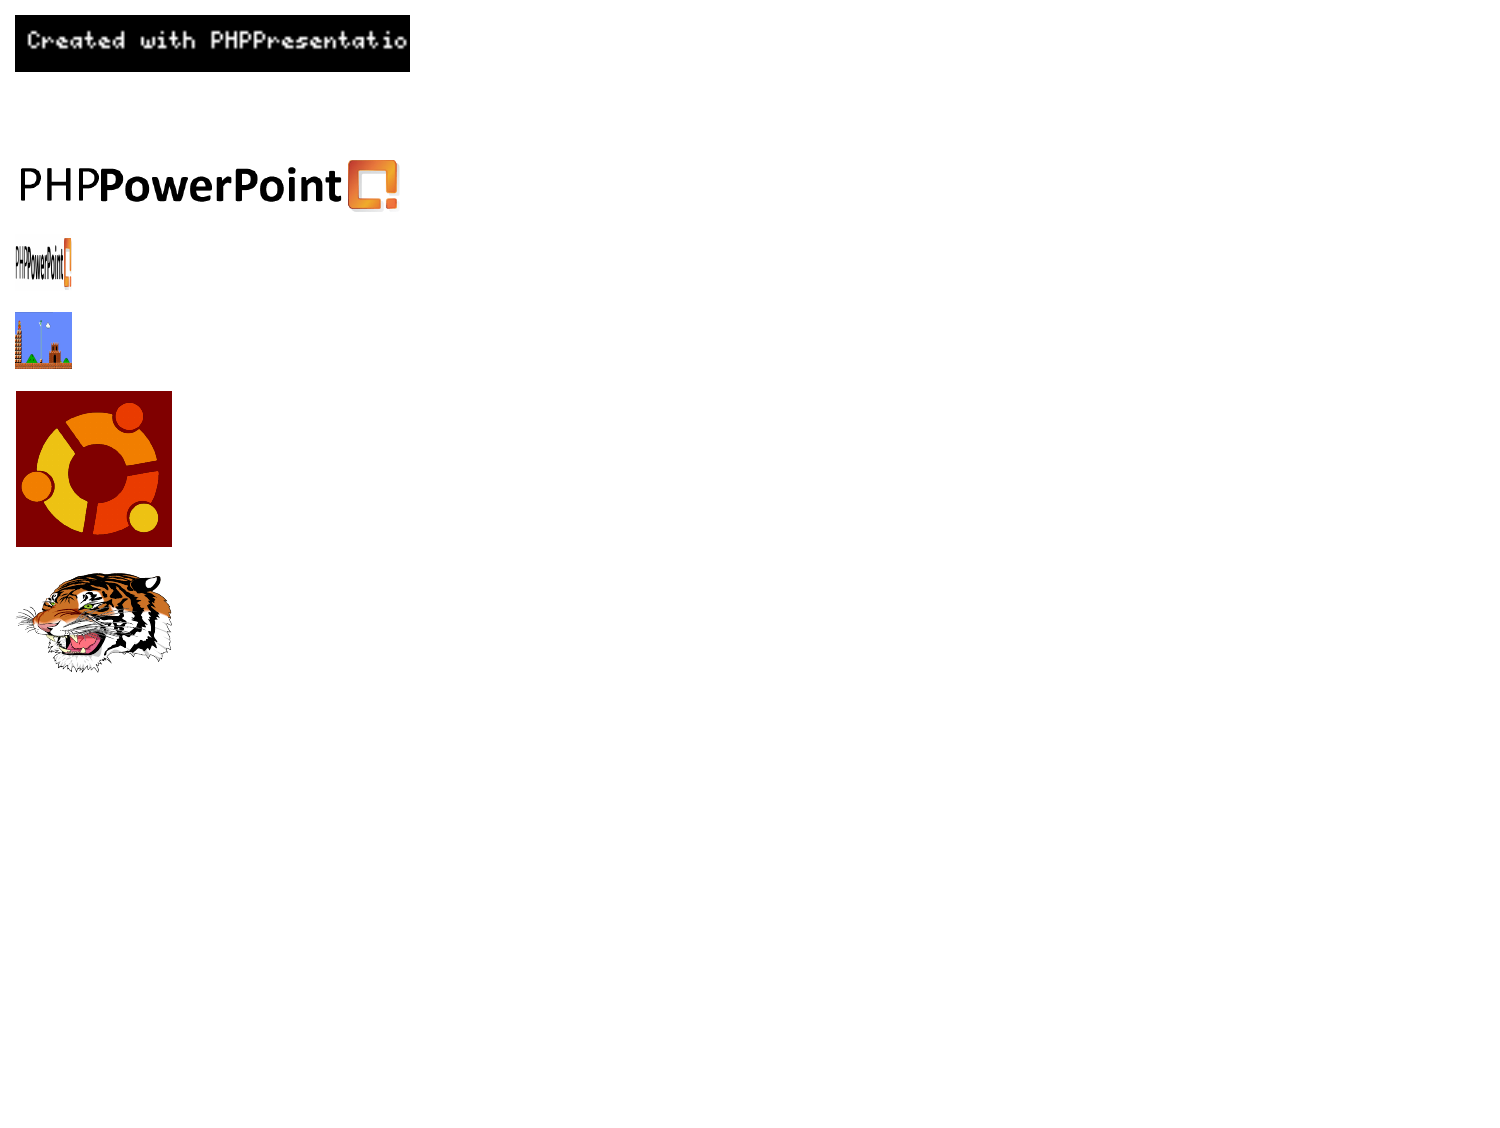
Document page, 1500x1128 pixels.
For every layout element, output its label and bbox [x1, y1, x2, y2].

picture [15, 156, 402, 213]
picture [15, 234, 72, 291]
picture [15, 312, 72, 369]
picture [15, 390, 172, 547]
picture [15, 562, 172, 719]
picture [15, 15, 410, 72]
